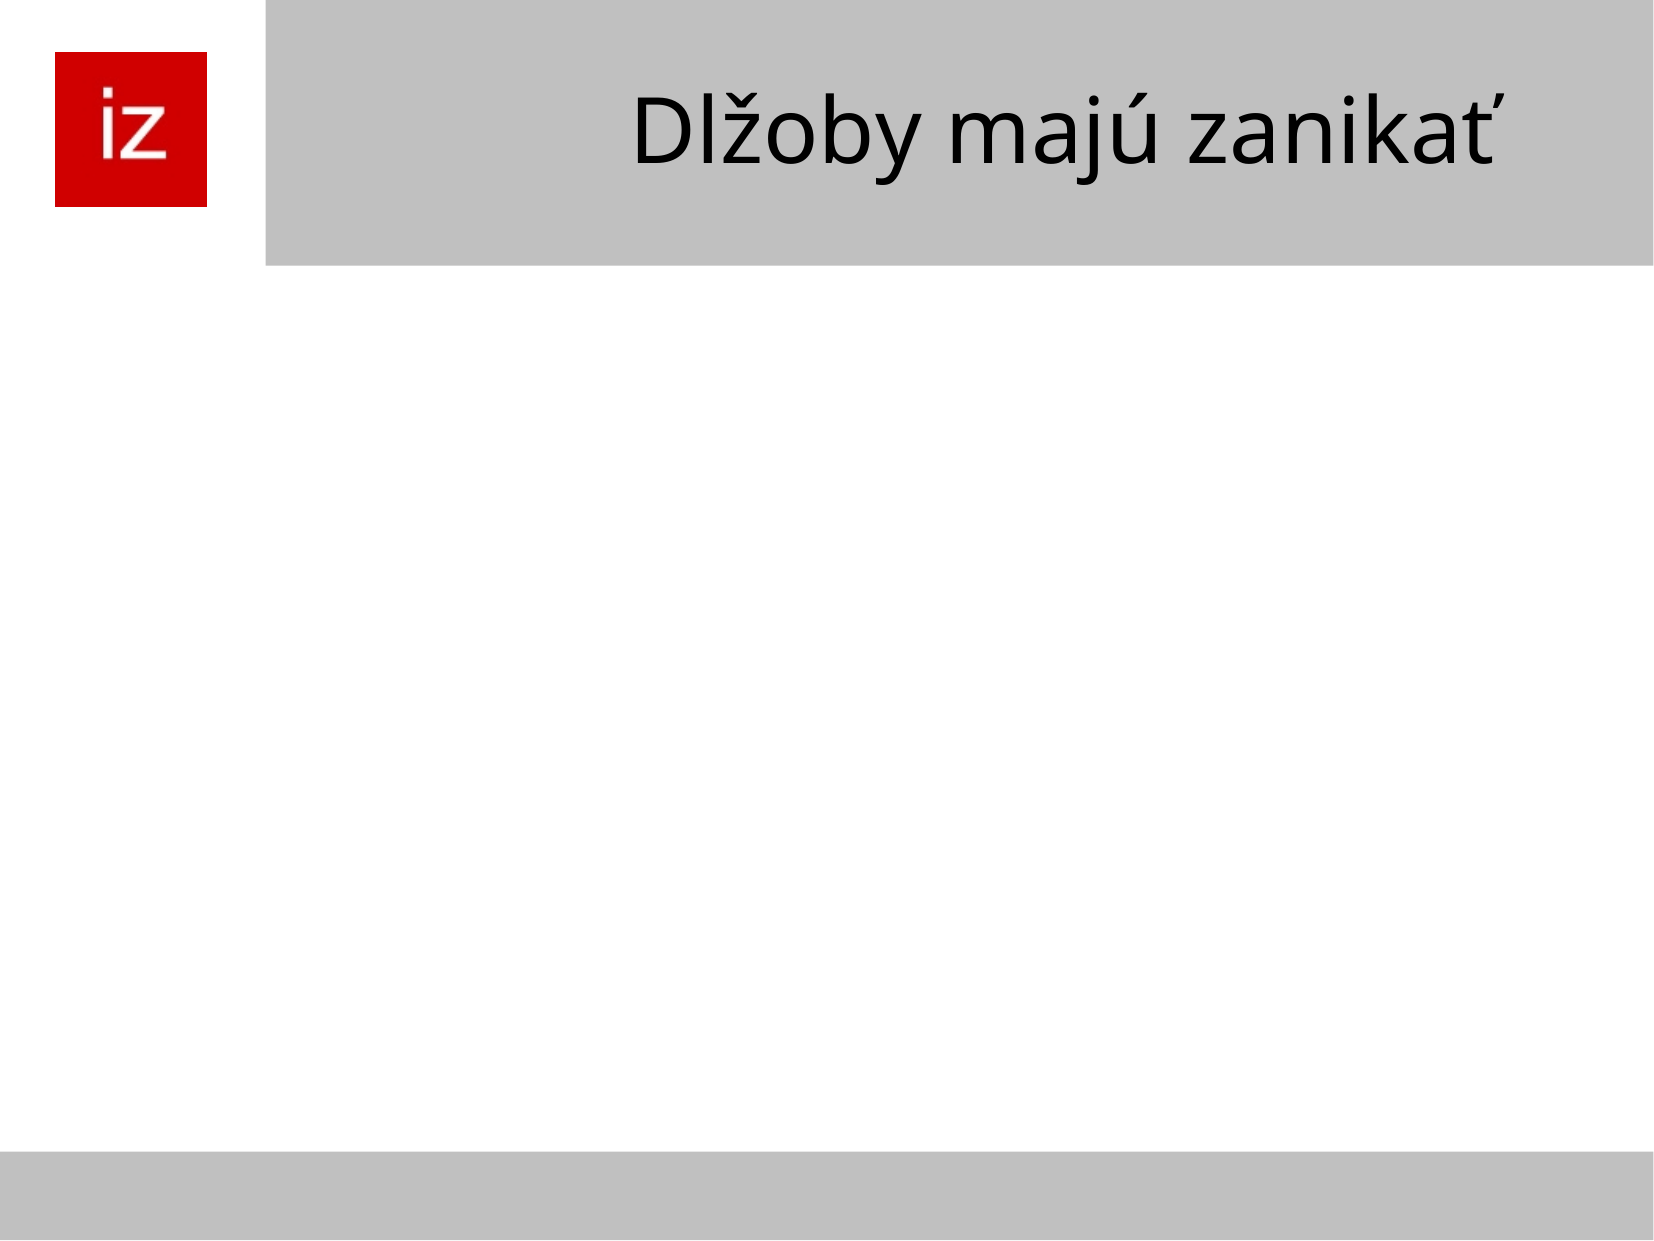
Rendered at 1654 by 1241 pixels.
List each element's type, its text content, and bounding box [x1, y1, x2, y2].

title Dlžoby majú zanikať [561, 29, 1565, 237]
picture [55, 52, 207, 207]
